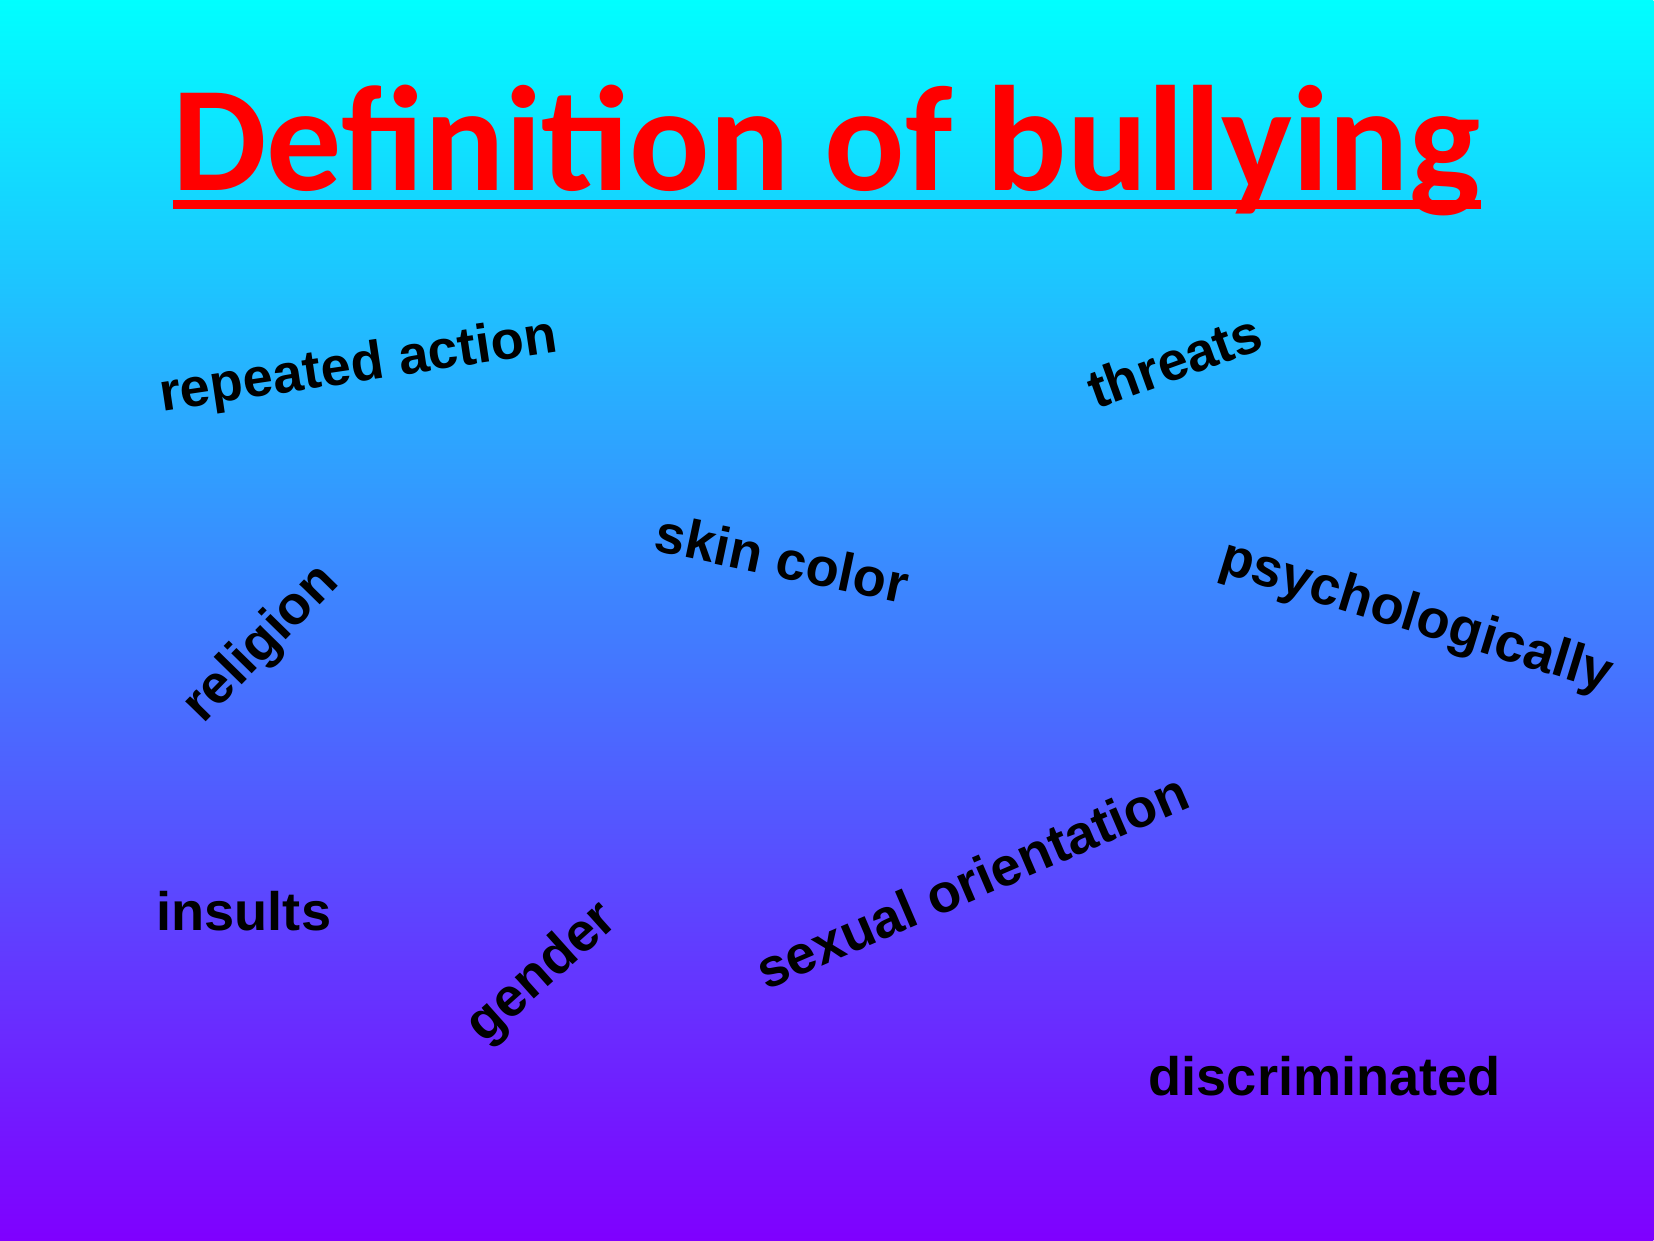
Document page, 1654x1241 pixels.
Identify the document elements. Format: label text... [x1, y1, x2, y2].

text_box religion [127, 484, 414, 774]
text_box psychologically [1145, 503, 1654, 780]
title Definition of bullying [82, 49, 1571, 257]
text_box threats [1029, 224, 1467, 445]
text_box gender [409, 767, 760, 1092]
text_box insults [106, 874, 485, 1016]
text_box repeated action [104, 276, 688, 438]
text_box discriminated [1098, 1039, 1571, 1115]
text_box sexual orientation [697, 701, 1324, 1028]
text_box skin color [599, 485, 1101, 662]
